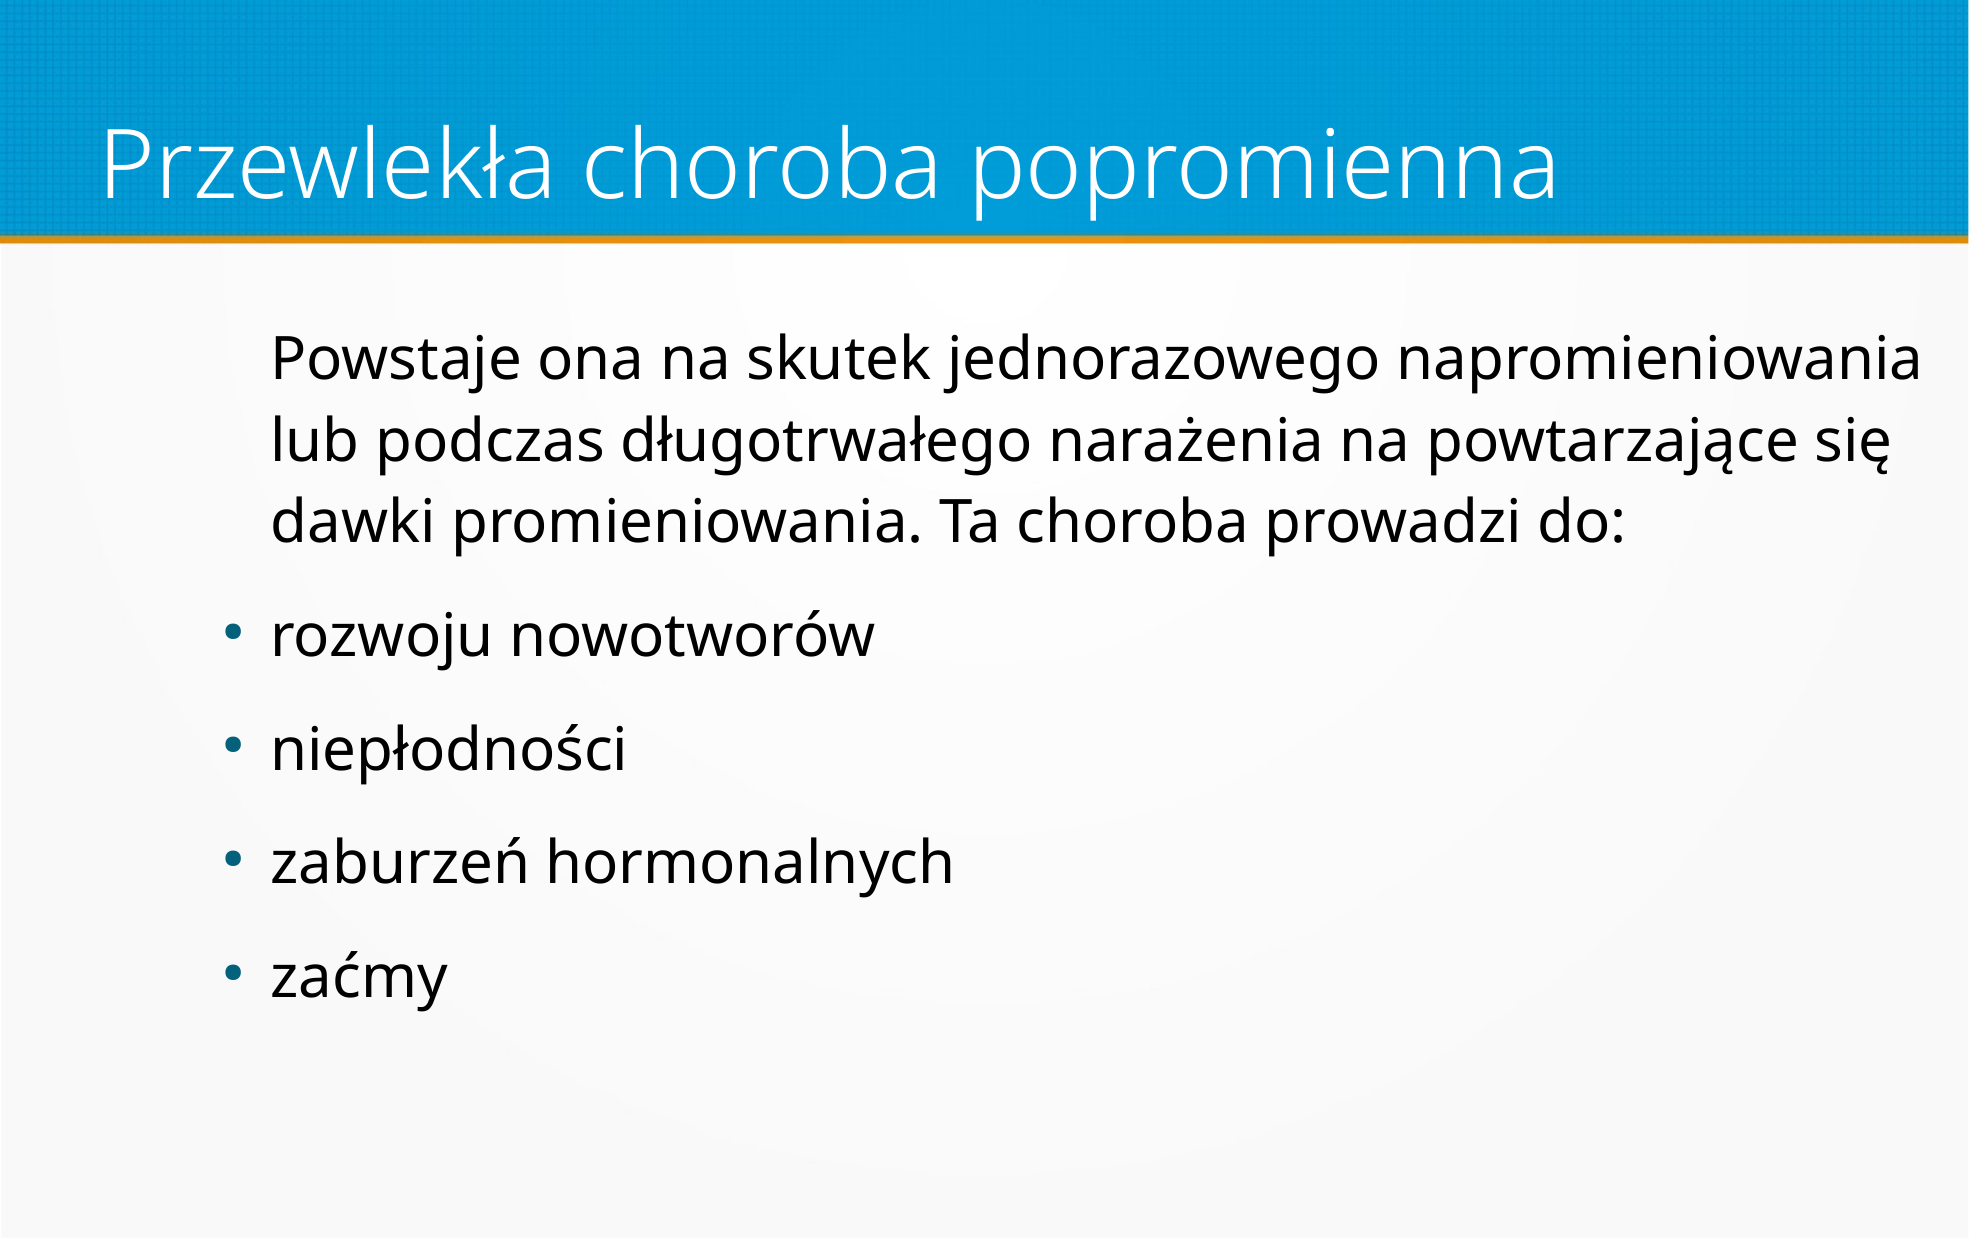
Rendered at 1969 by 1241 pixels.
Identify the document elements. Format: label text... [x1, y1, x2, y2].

list Powstaje ona na skutek jednorazowego napromieniowania lub podczas długotrwałego narażenia na powtarzające się dawki promieniowania. Ta choroba prowadzi do: rozwoju nowotworów niepłodności zaburzeń hormonalnych zaćmy [206, 315, 1969, 1081]
title Przewlekła choroba popromienna [98, 19, 1870, 227]
picture [0, 233, 1969, 1241]
